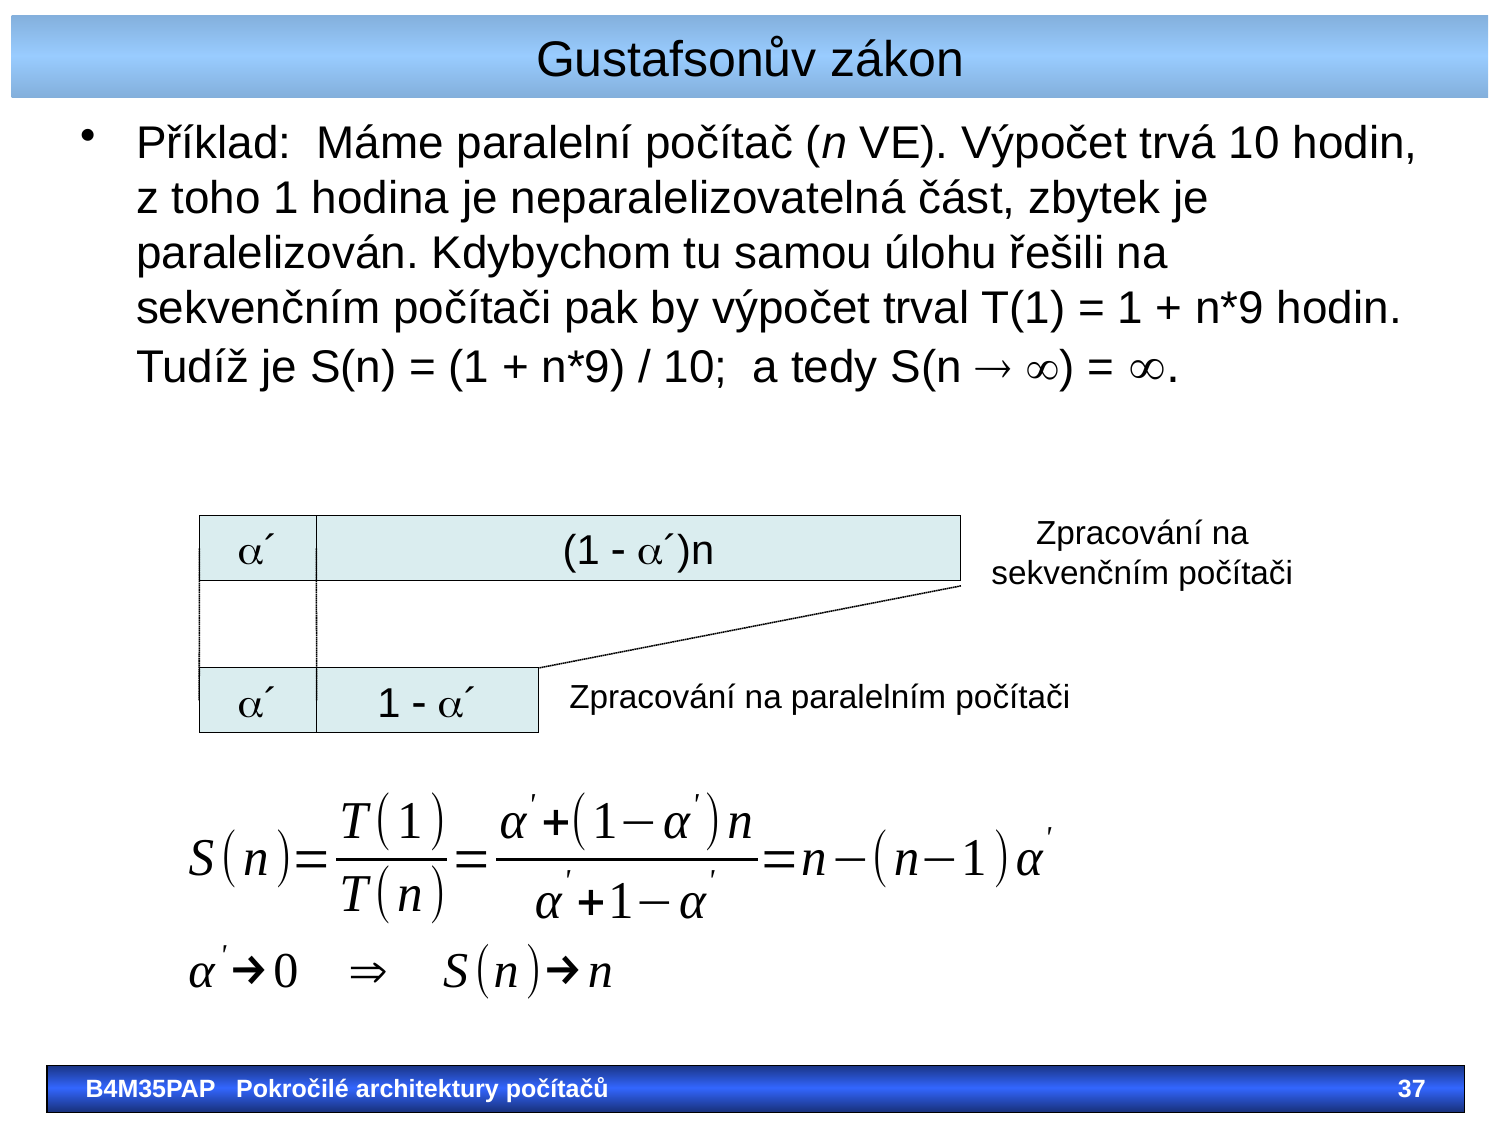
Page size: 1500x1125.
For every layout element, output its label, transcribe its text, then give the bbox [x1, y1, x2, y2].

text_box (1  ´)n [317, 515, 960, 581]
list Příklad: Máme paralelní počítač (n VE). Výpočet trvá 10 hodin, z toho 1 hodina je neparalelizovatelná část, zbytek je paralelizován. Kdybychom tu samou úlohu řešili na sekvenčním počítači pak by výpočet trval T(1) = 1 + n*9 hodin. Tudíž je S(n) = (1 + n*9) / 10; a tedy S(n  ) = . [64, 105, 1436, 1043]
title Gustafsonův zákon [11, 15, 1489, 98]
slide_number <number> [1346, 1065, 1441, 1112]
text_box 1  ´ [316, 667, 539, 733]
text_box Zpracování na paralelním počítači [539, 667, 1102, 723]
footer B4M35PAP Pokročilé architektury počítačů [70, 1065, 1429, 1113]
text_box ´ [199, 515, 317, 581]
chart [175, 937, 631, 1004]
chart [175, 785, 1071, 930]
text_box ´ [199, 667, 316, 733]
text_box Zpracování na sekvenčním počítači [960, 503, 1325, 599]
